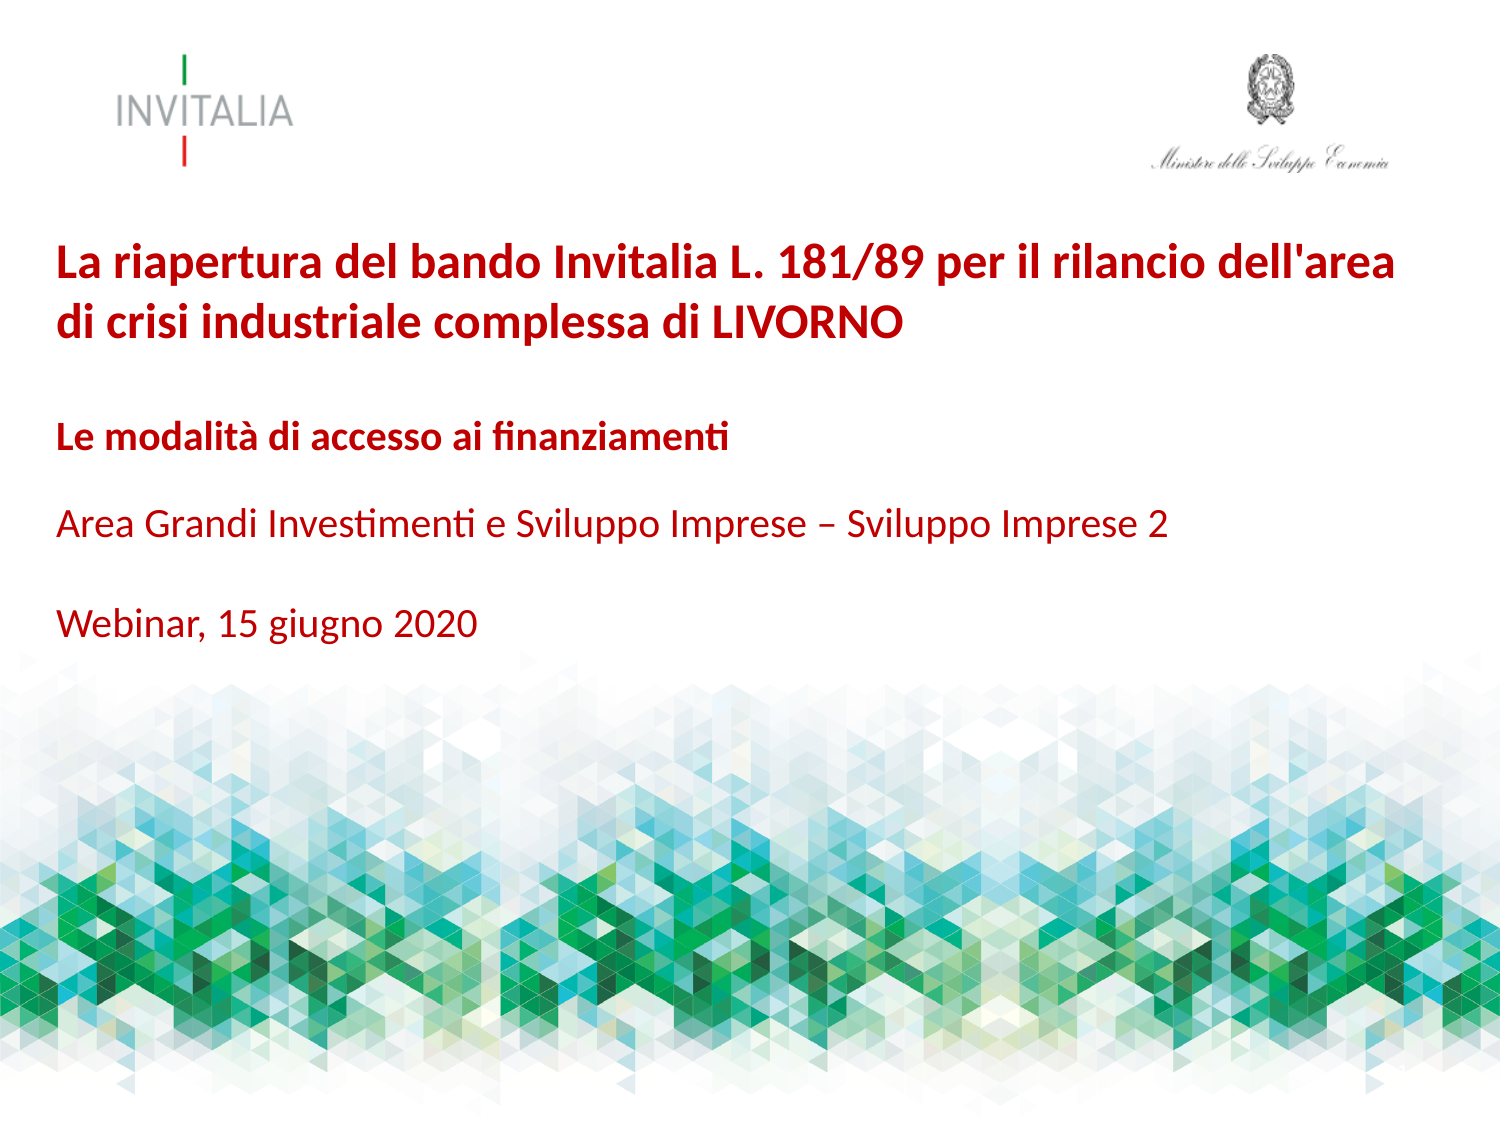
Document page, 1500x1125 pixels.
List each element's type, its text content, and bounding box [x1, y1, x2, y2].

slide_number <numero> [1074, 1042, 1425, 1103]
picture [76, 54, 302, 173]
text_box La riapertura del bando Invitalia L. 181/89 per il rilancio dell'area di crisi industriale complessa di LIVORNO Le modalità di accesso ai finanziamenti Area Grandi Investimenti e Sviluppo Imprese – Sviluppo Imprese 2 Webinar, 15 giugno 2020 [41, 221, 1459, 754]
picture [0, 644, 1500, 1125]
